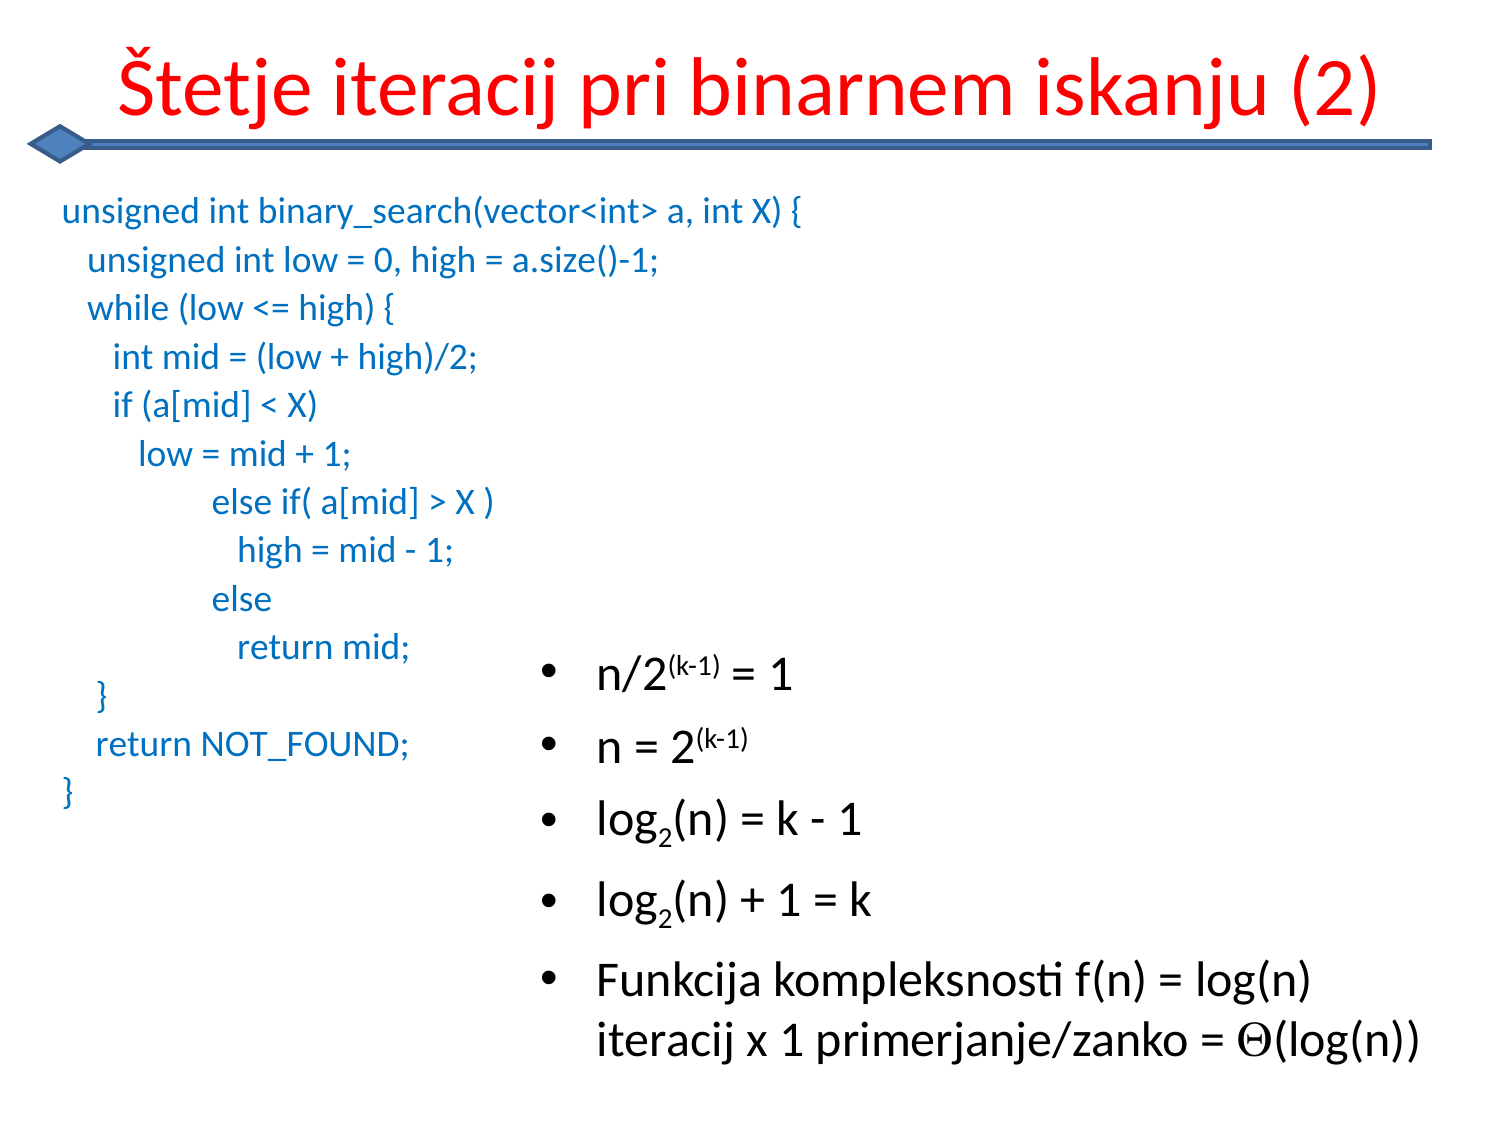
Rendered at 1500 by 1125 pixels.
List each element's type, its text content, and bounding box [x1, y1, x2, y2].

title Štetje iteracij pri binarnem iskanju (2) [75, 0, 1426, 190]
text_box unsigned int binary_search(vector<int> a, int X) { unsigned int low = 0, high = a.size()-1; while (low <= high) { int mid = (low + high)/2; if (a[mid] < X) low = mid + 1; else if( a[mid] > X ) high = mid - 1; else return mid; } return NOT_FOUND; } [46, 187, 1301, 878]
list n/2(k-1) = 1 n = 2(k-1) log2(n) = k - 1 log2(n) + 1 = k Funkcija kompleksnosti f(n) = log(n) iteracij x 1 primerjanje/zanko = (log(n)) [525, 633, 1471, 1125]
